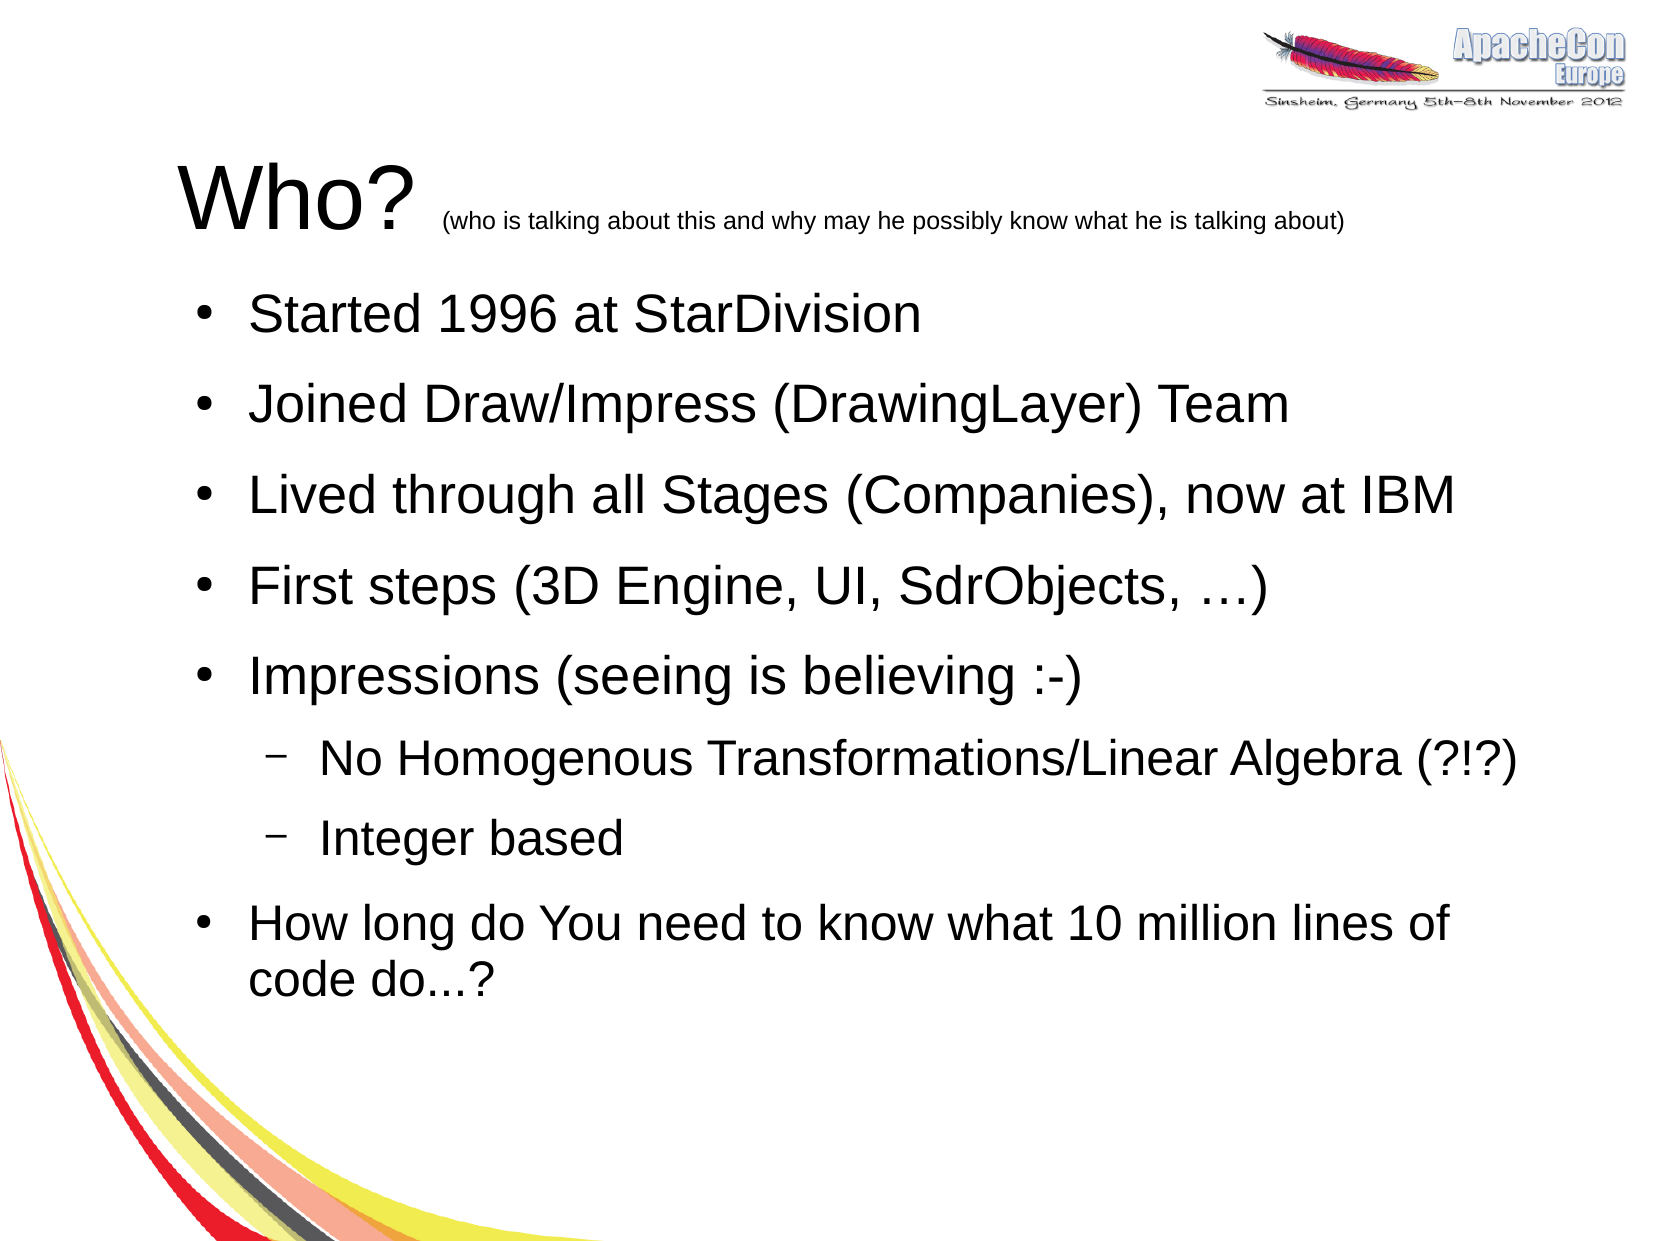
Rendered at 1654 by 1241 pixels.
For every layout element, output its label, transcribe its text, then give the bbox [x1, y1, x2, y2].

list Started 1996 at StarDivision Joined Draw/Impress (DrawingLayer) Team Lived through all Stages (Companies), now at IBM First steps (3D Engine, UI, SdrObjects, …) Impressions (seeing is believing :-) No Homogenous Transformations/Linear Algebra (?!?) Integer based How long do You need to know what 10 million lines of code do...? [177, 283, 1536, 1008]
picture [0, 0, 1654, 1241]
title Who? (who is talking about this and why may he possibly know what he is talking about) [177, 146, 1536, 250]
